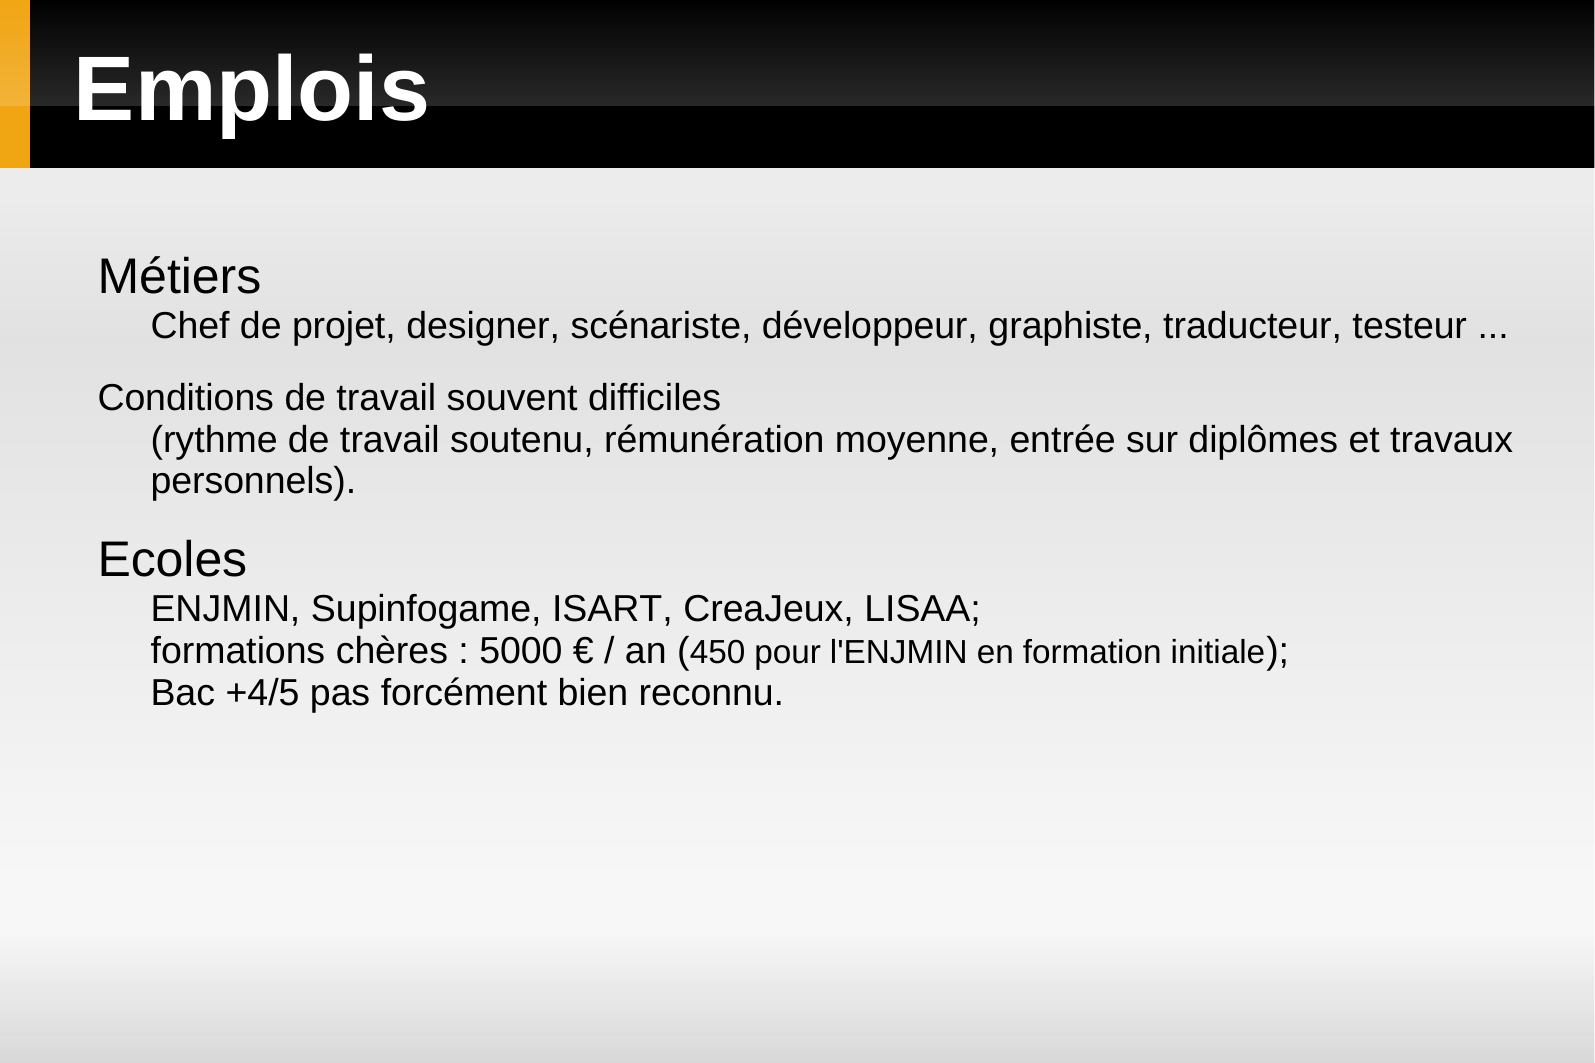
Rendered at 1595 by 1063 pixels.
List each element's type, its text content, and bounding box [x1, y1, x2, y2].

title Emplois [74, 7, 1510, 171]
list Métiers Chef de projet, designer, scénariste, développeur, graphiste, traducteur, testeur ... Conditions de travail souvent difficiles (rythme de travail soutenu, rémunération moyenne, entrée sur diplômes et travaux personnels). Ecoles ENJMIN, Supinfogame, ISART, CreaJeux, LISAA; formations chères : 5000 € / an (450 pour l'ENJMIN en formation initiale); Bac +4/5 pas forcément bien reconnu. [79, 248, 1515, 936]
picture [0, 0, 1595, 1063]
